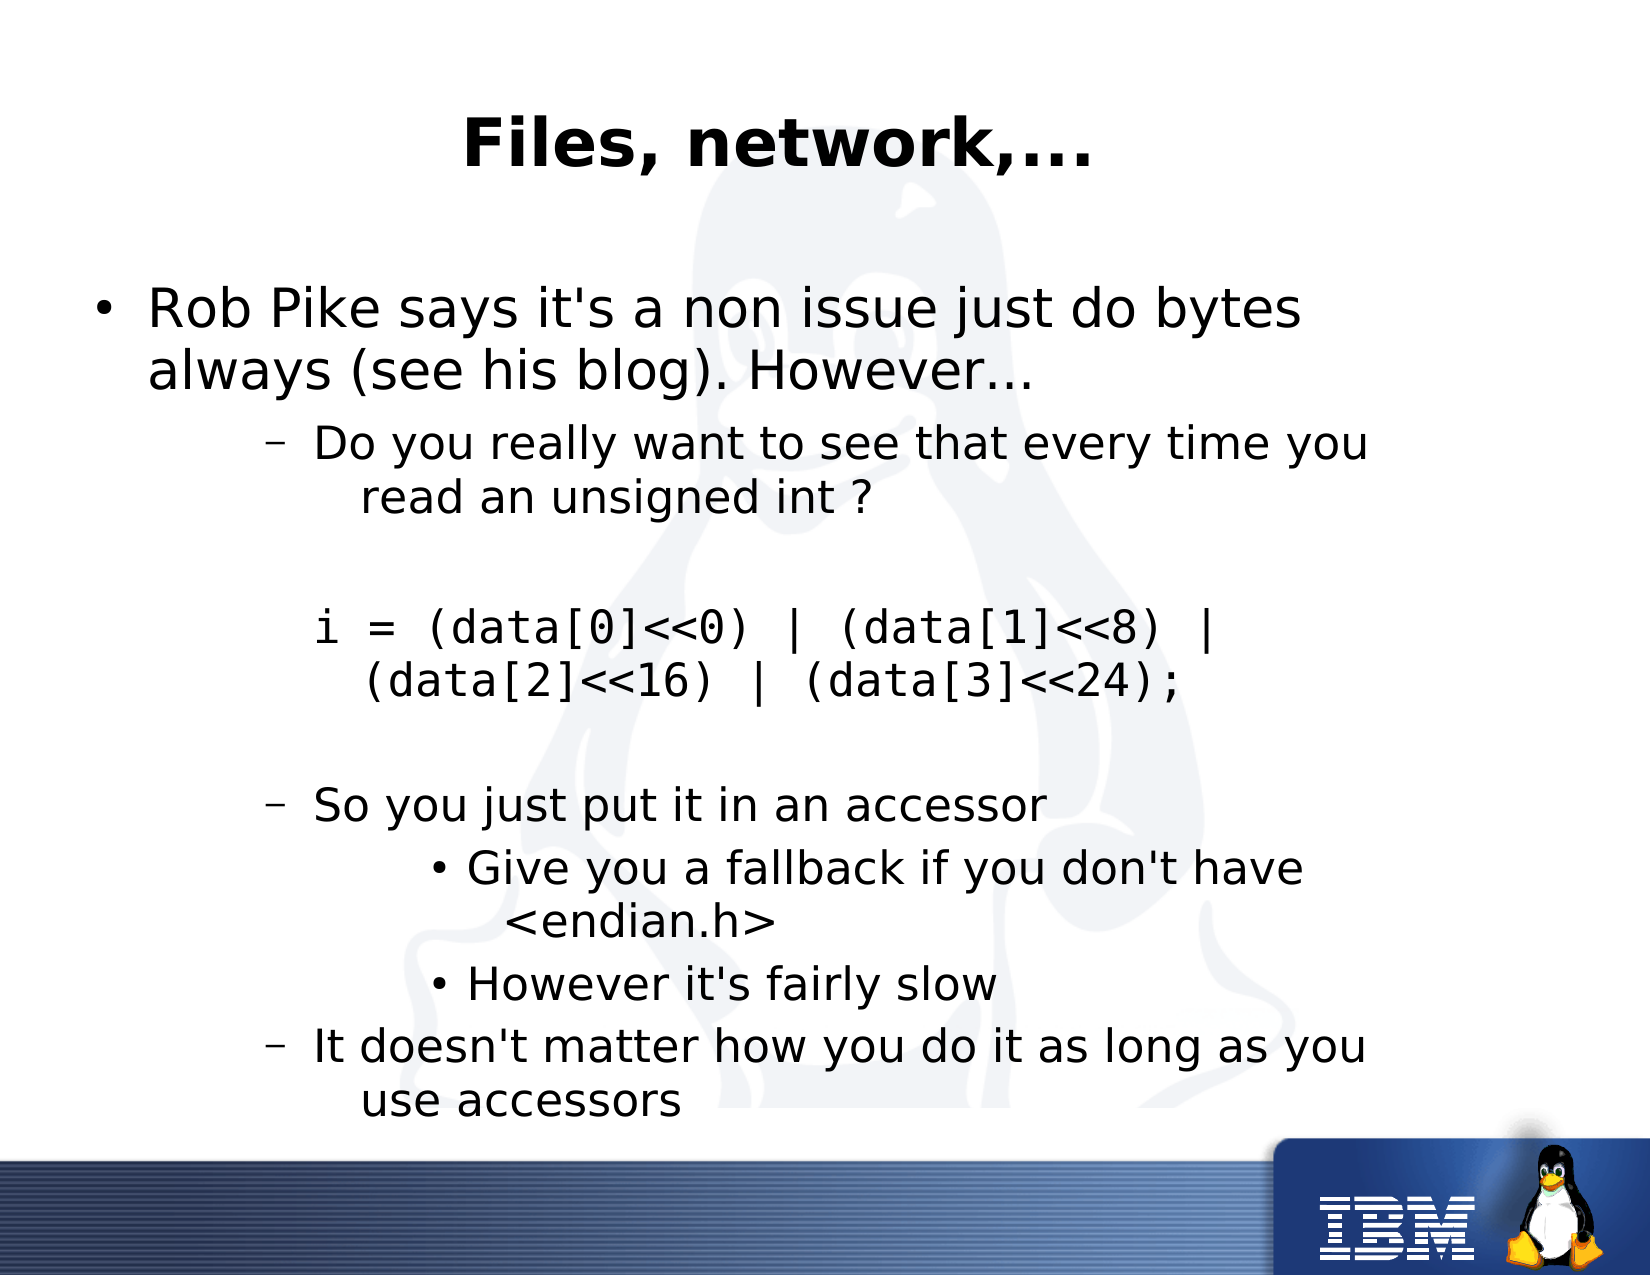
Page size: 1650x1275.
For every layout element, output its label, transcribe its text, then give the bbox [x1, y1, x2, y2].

title Files, network,... [76, 76, 1457, 211]
list Rob Pike says it's a non issue just do bytes always (see his blog). However... Do you really want to see that every time you read an unsigned int ? i = (data[0]<<0) | (data[1]<<8) | (data[2]<<16) | (data[3]<<24); So you just put it in an accessor Give you a fallback if you don't have <endian.h> However it's fairly slow It doesn't matter how you do it as long as you use accessors [76, 277, 1457, 1171]
